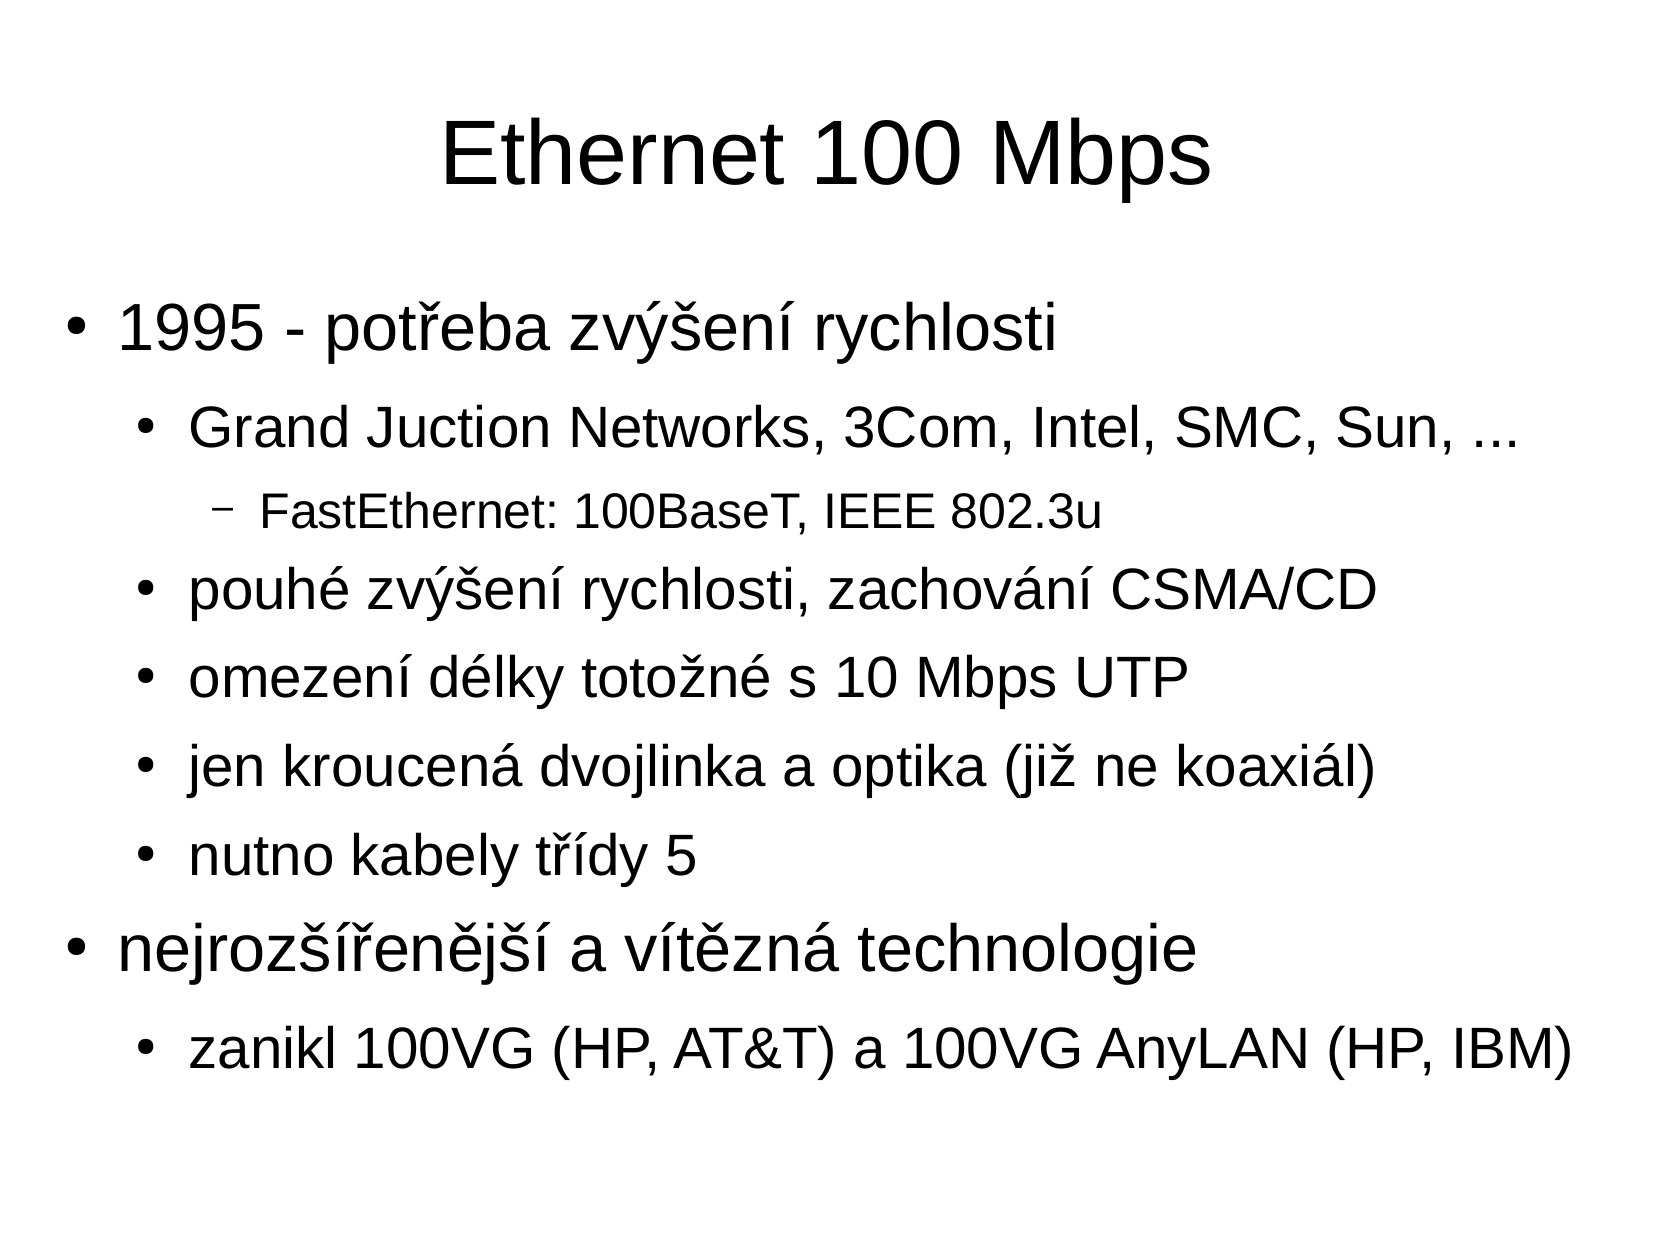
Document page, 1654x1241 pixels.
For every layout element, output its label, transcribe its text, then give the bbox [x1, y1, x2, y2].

title Ethernet 100 Mbps [82, 56, 1571, 250]
list 1995 - potřeba zvýšení rychlosti Grand Juction Networks, 3Com, Intel, SMC, Sun, ... FastEthernet: 100BaseT, IEEE 802.3u pouhé zvýšení rychlosti, zachování CSMA/CD omezení délky totožné s 10 Mbps UTP jen kroucená dvojlinka a optika (již ne koaxiál) nutno kabely třídy 5 nejrozšířenější a vítězná technologie zanikl 100VG (HP, AT&T) a 100VG AnyLAN (HP, IBM) [46, 290, 1602, 1094]
